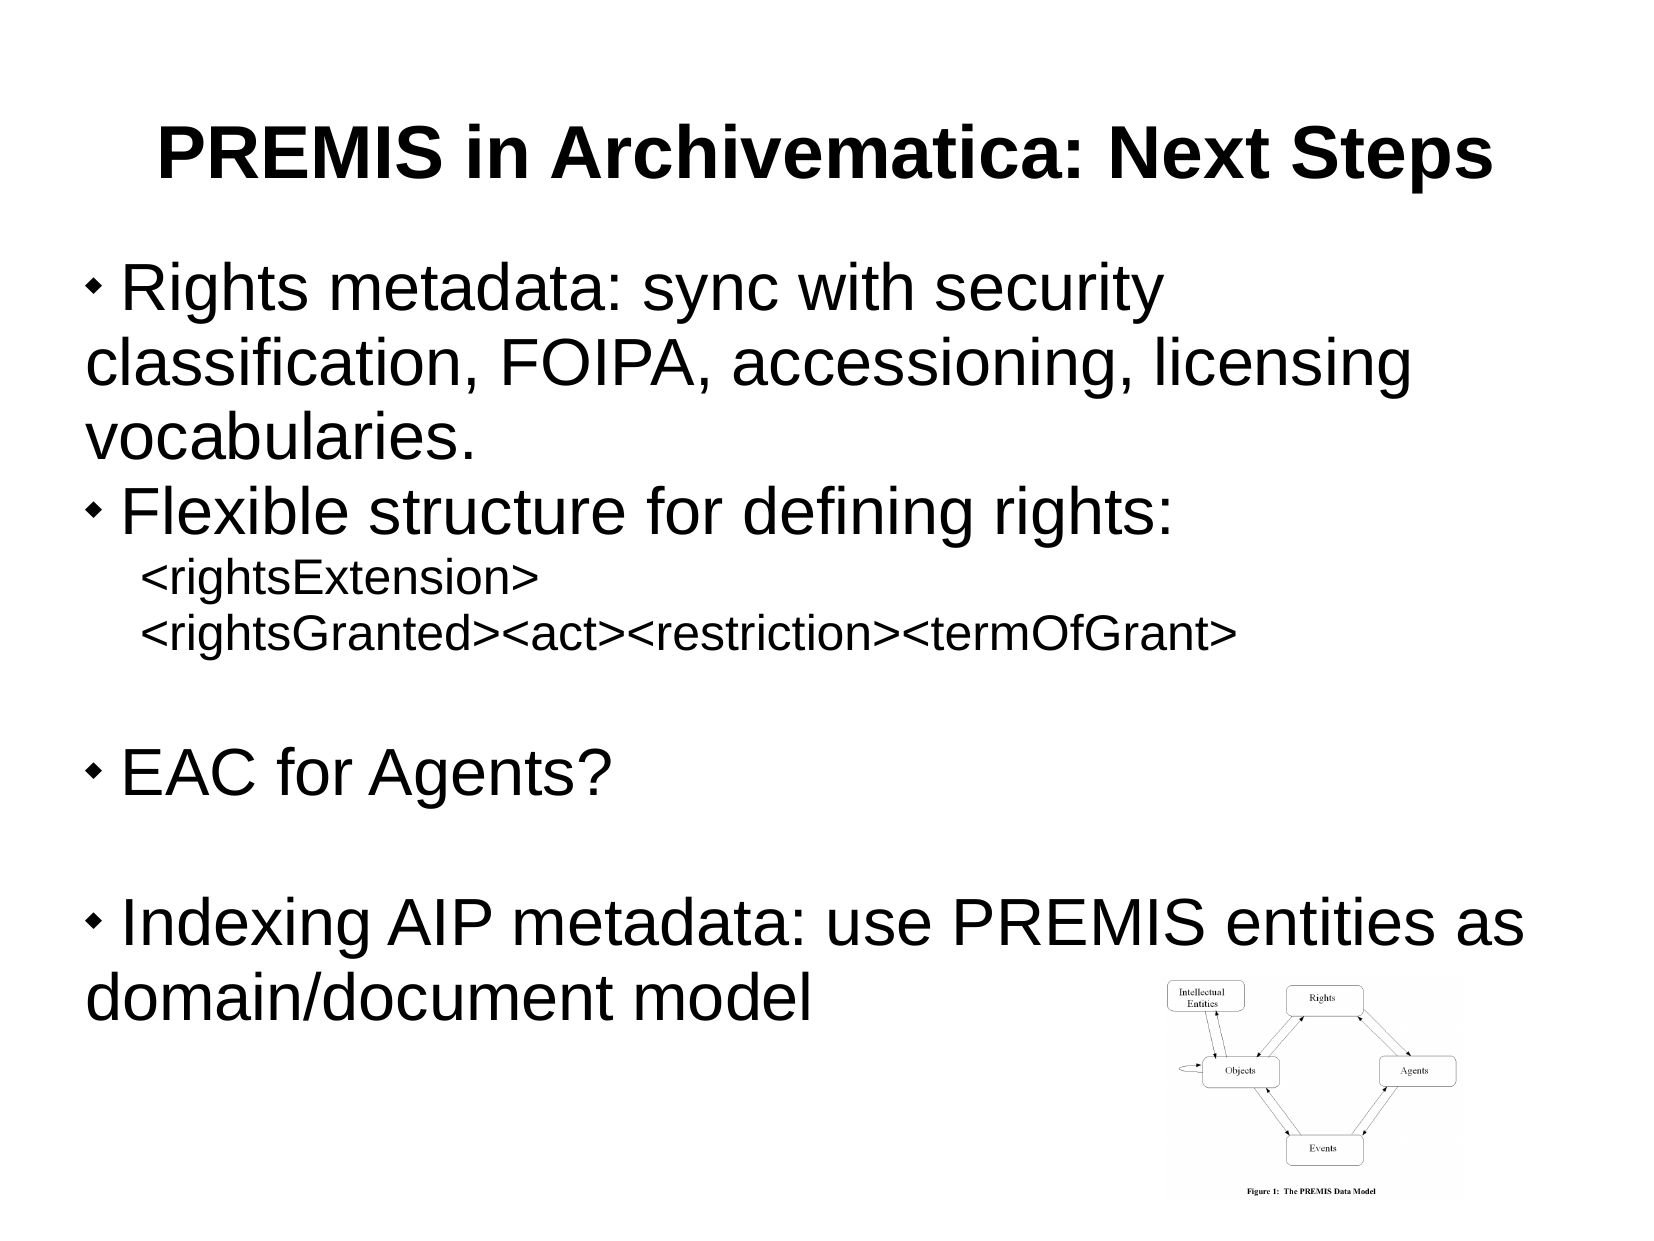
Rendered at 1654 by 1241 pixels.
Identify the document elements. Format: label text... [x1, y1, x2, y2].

subtitle Rights metadata: sync with security classification, FOIPA, accessioning, licensing vocabularies. Flexible structure for defining rights: <rightsExtension> <rightsGranted><act><restriction><termOfGrant> EAC for Agents? Indexing AIP metadata: use PREMIS entities as domain/document model [85, 150, 1573, 1135]
title PREMIS in Archivematica: Next Steps [82, 56, 1571, 250]
picture [1162, 974, 1463, 1200]
